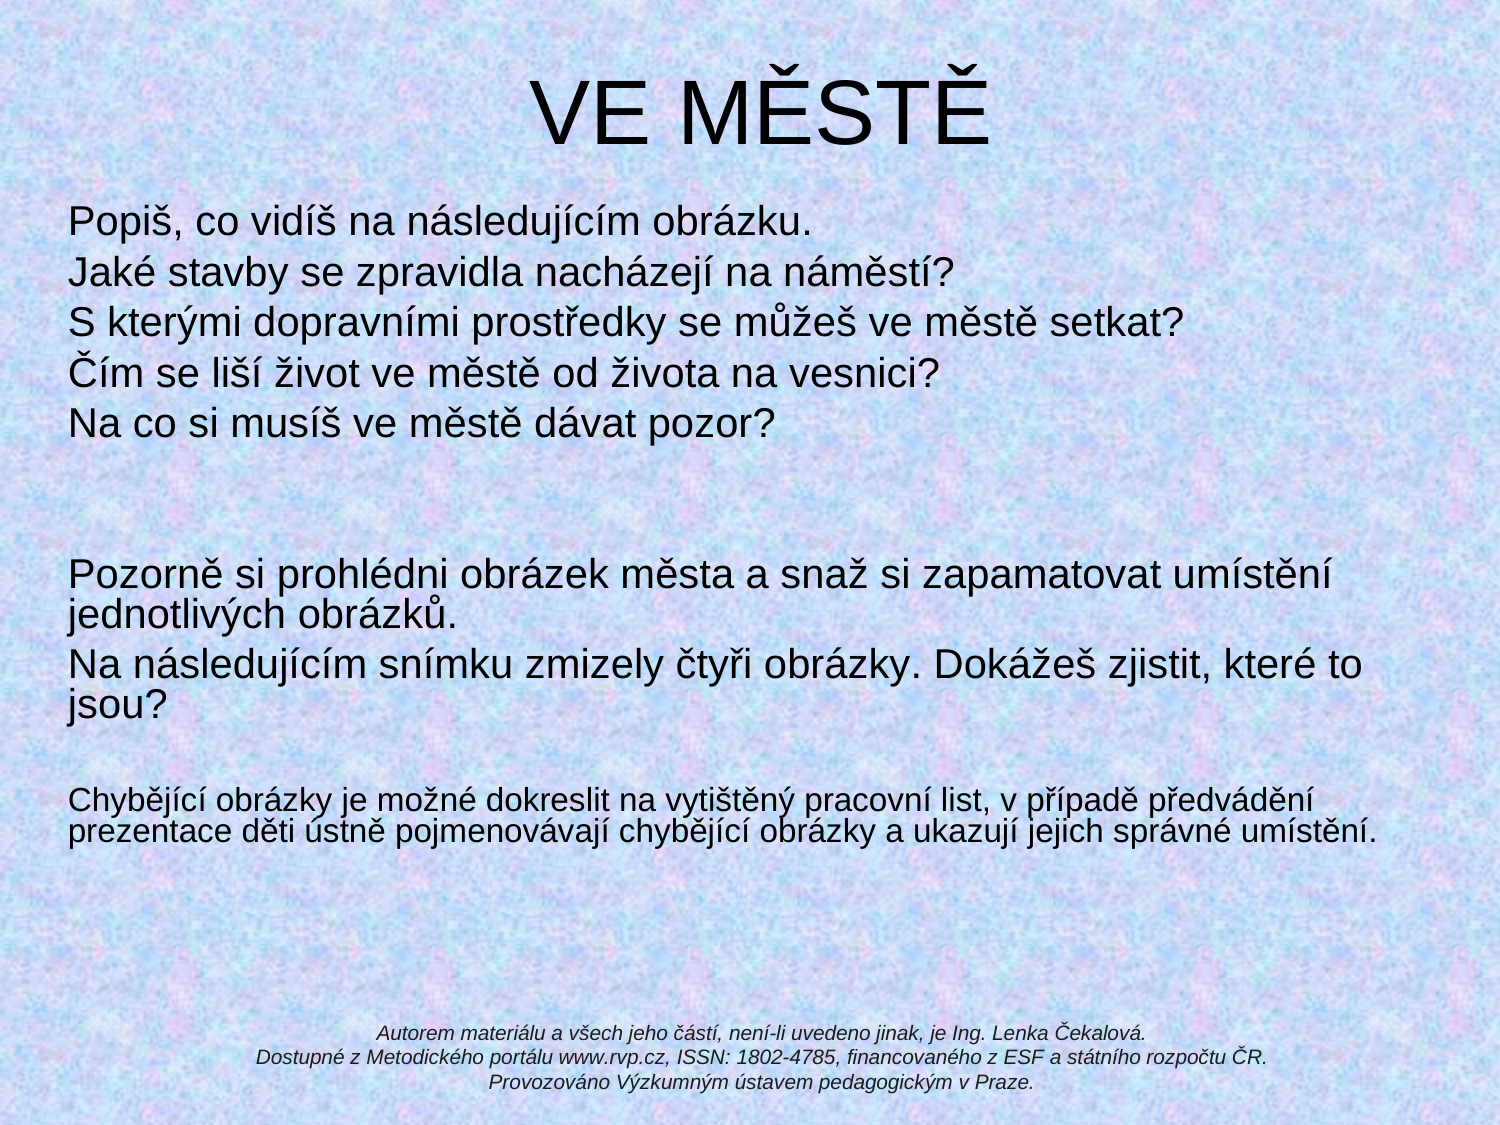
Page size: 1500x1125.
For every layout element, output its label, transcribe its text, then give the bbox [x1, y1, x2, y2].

text_box Autorem materiálu a všech jeho částí, není-li uvedeno jinak, je Ing. Lenka Čekalová. Dostupné z Metodického portálu www.rvp.cz, ISSN: 1802-4785, financovaného z ESF a státního rozpočtu ČR. Provozováno Výzkumným ústavem pedagogickým v Praze. [76, 1011, 1447, 1125]
subtitle Popiš, co vidíš na následujícím obrázku. Jaké stavby se zpravidla nacházejí na náměstí? S kterými dopravními prostředky se můžeš ve městě setkat? Čím se liší život ve městě od života na vesnici? Na co si musíš ve městě dávat pozor? Pozorně si prohlédni obrázek města a snaž si zapamatovat umístění jednotlivých obrázků. Na následujícím snímku zmizely čtyři obrázky. Dokážeš zjistit, které to jsou? Chybějící obrázky je možné dokreslit na vytištěný pracovní list, v případě předvádění prezentace děti ústně pojmenovávají chybějící obrázky a ukazují jejich správné umístění. [53, 196, 1447, 905]
title VE MĚSTĚ [123, 30, 1399, 185]
picture [0, 0, 1500, 1125]
